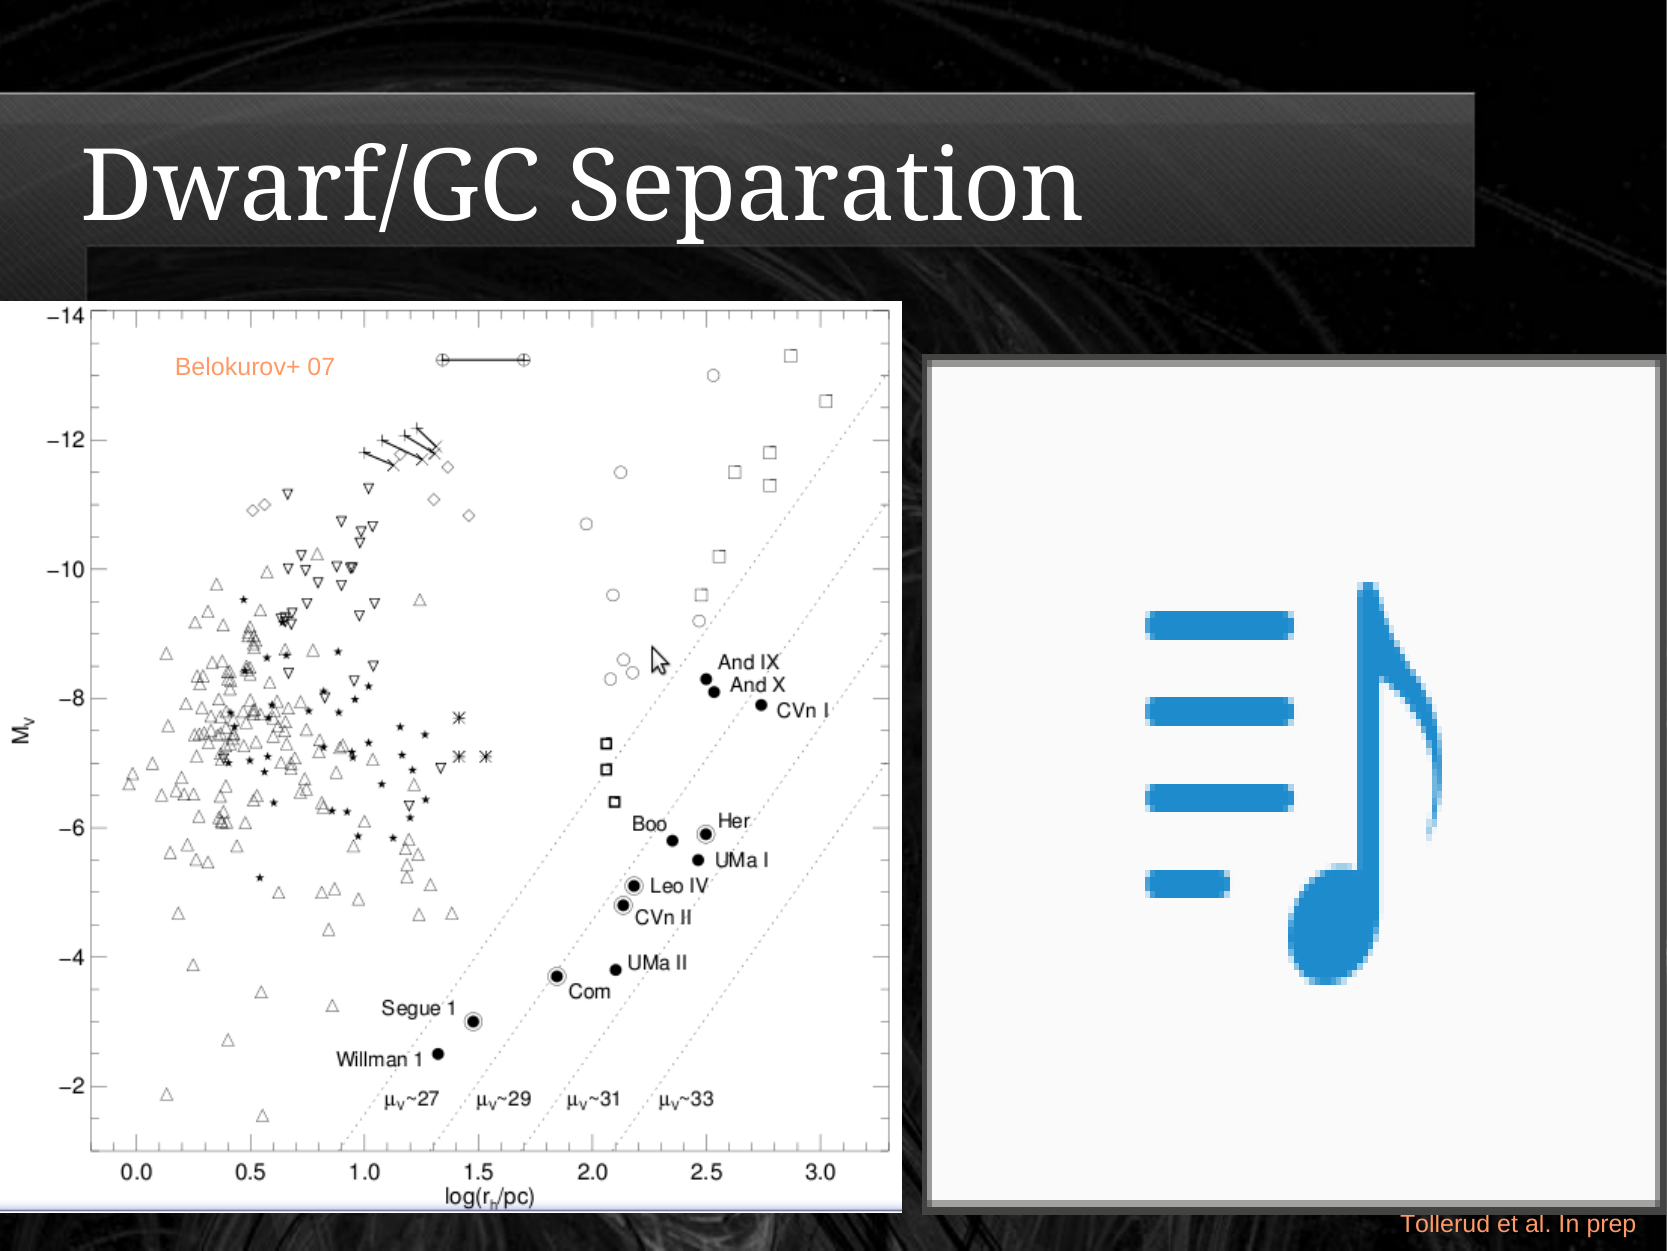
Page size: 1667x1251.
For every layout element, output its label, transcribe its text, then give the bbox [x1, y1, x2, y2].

text_box Tollerud et al. In prep [1350, 1216, 1667, 1251]
text_box [921, 352, 1667, 1216]
title Dwarf/GC Separation [80, 117, 1667, 268]
picture [0, 0, 1667, 1251]
text_box Belokurov+ 07 [87, 316, 424, 418]
